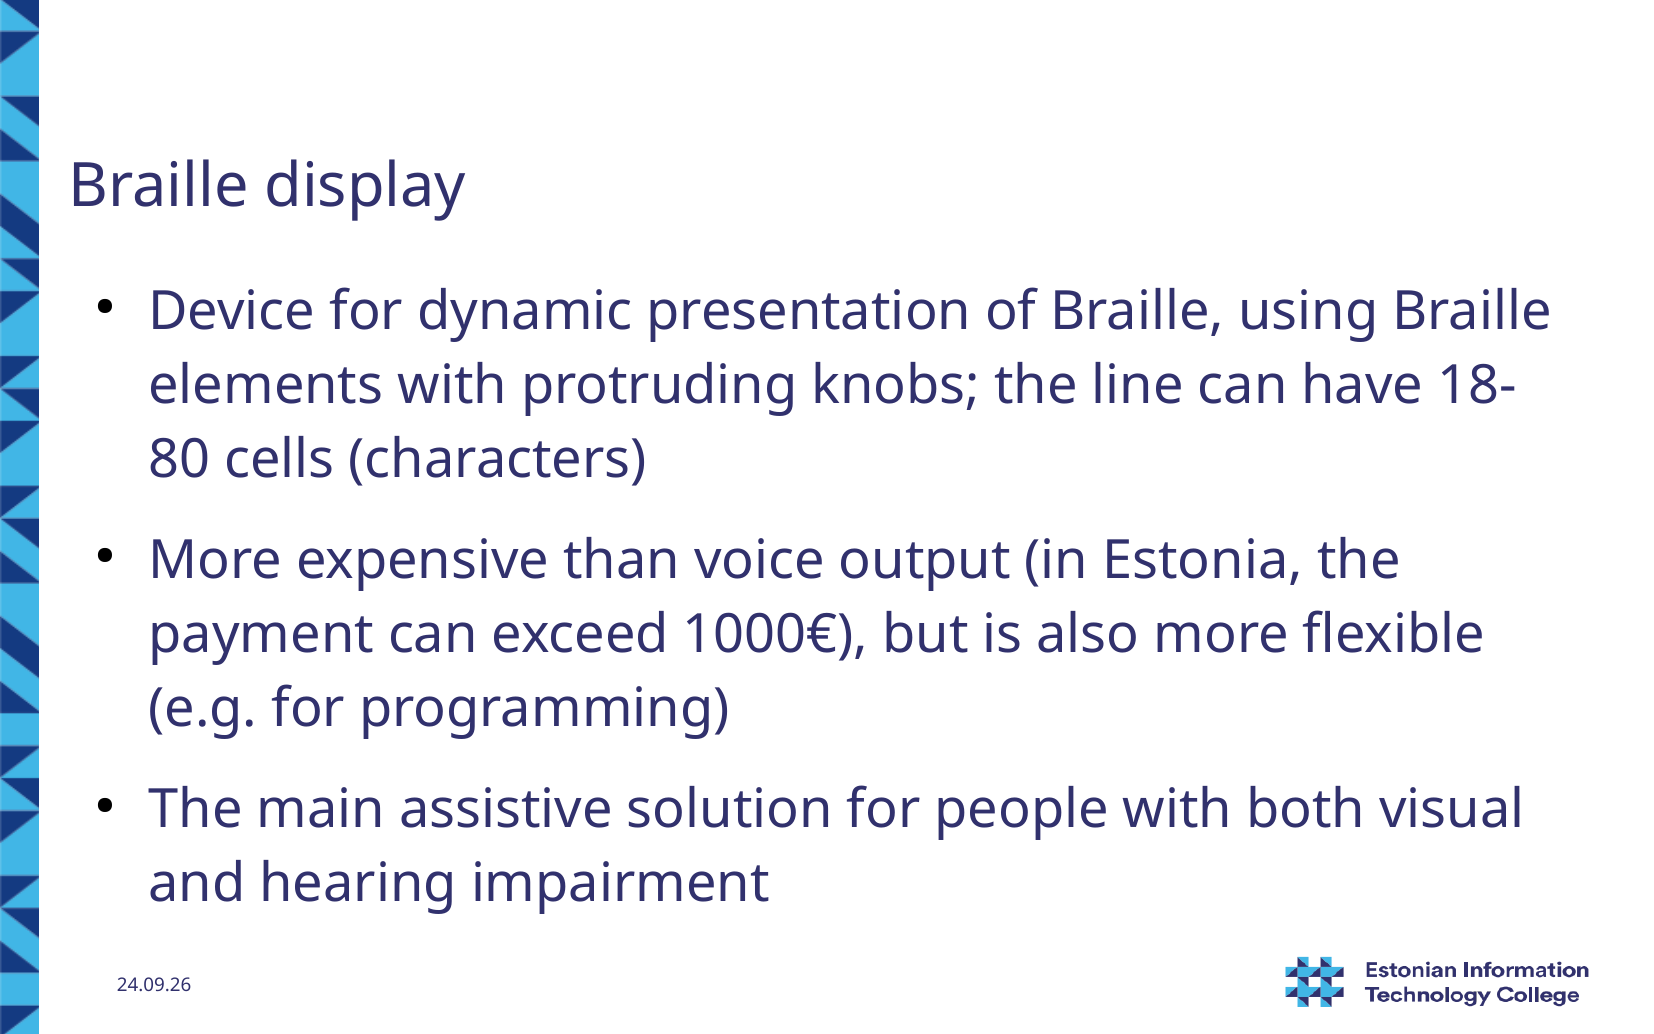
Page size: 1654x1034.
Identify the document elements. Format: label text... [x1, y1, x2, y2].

list Device for dynamic presentation of Braille, using Braille elements with protruding knobs; the line can have 18-80 cells (characters) More expensive than voice output (in Estonia, the payment can exceed 1000€), but is also more flexible (e.g. for programming) The main assistive solution for people with both visual and hearing impairment [77, 271, 1564, 954]
title Braille display [68, 97, 1205, 270]
